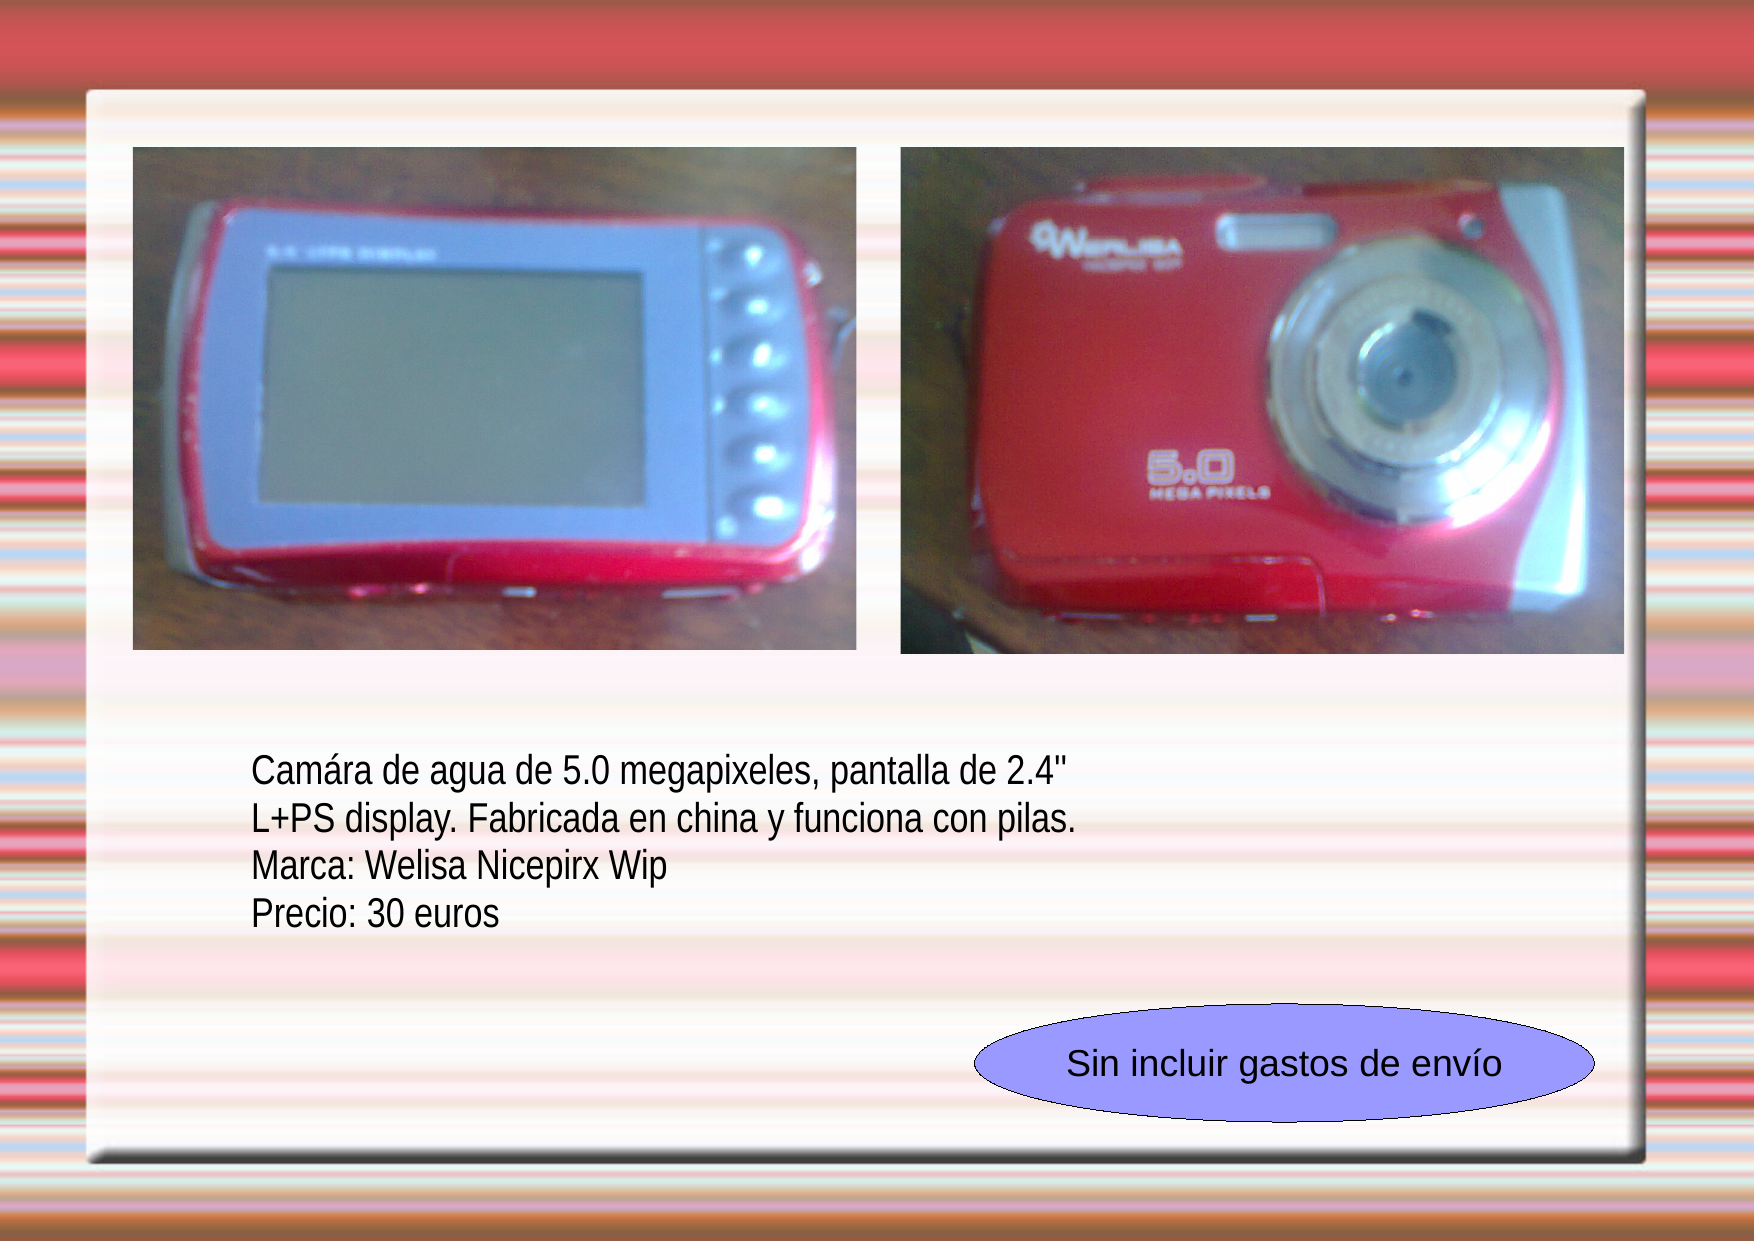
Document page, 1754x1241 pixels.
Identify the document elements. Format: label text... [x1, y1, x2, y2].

picture [0, 0, 1754, 1241]
text_box Sin incluir gastos de envío [974, 1003, 1595, 1123]
text_box Camára de agua de 5.0 megapixeles, pantalla de 2.4'' L+PS display. Fabricada en china y funciona con pilas. Marca: Welisa Nicepirx Wip Precio: 30 euros [236, 738, 1093, 942]
